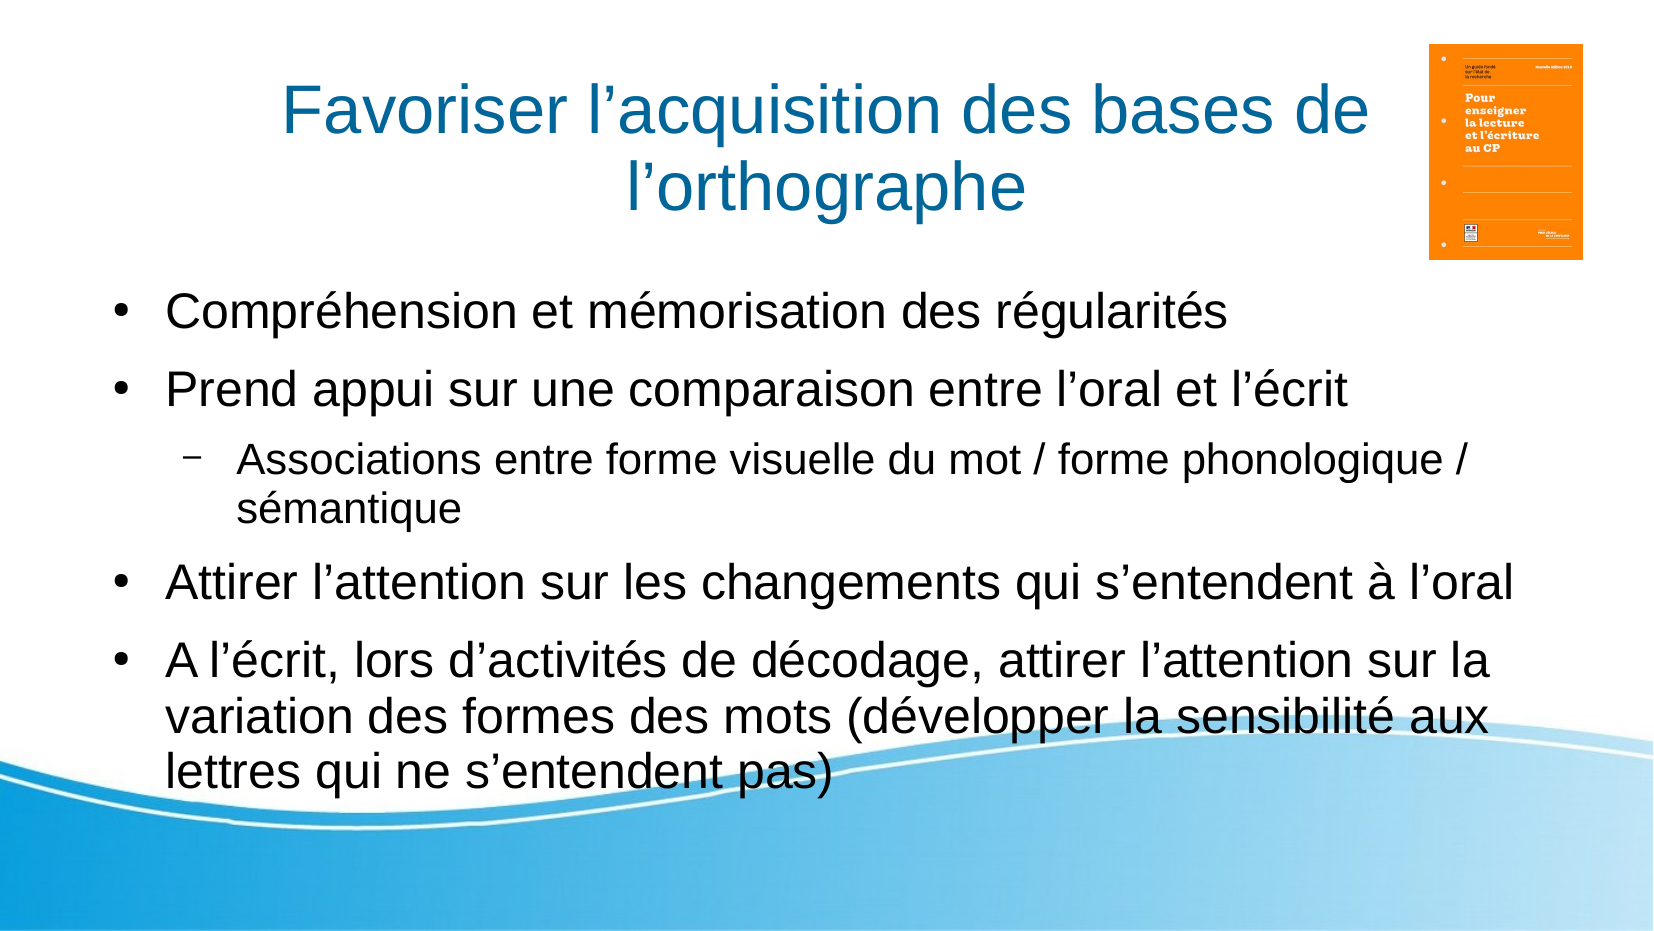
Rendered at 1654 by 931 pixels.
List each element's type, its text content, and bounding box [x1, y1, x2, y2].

picture [0, 714, 1654, 931]
list Compréhension et mémorisation des régularités Prend appui sur une comparaison entre l’oral et l’écrit Associations entre forme visuelle du mot / forme phonologique / sémantique Attirer l’attention sur les changements qui s’entendent à l’oral A l’écrit, lors d’activités de décodage, attirer l’attention sur la variation des formes des mots (développer la sensibilité aux lettres qui ne s’entendent pas) [94, 283, 1583, 875]
picture [1429, 44, 1583, 260]
title Favoriser l’acquisition des bases de l’orthographe [82, 70, 1429, 227]
